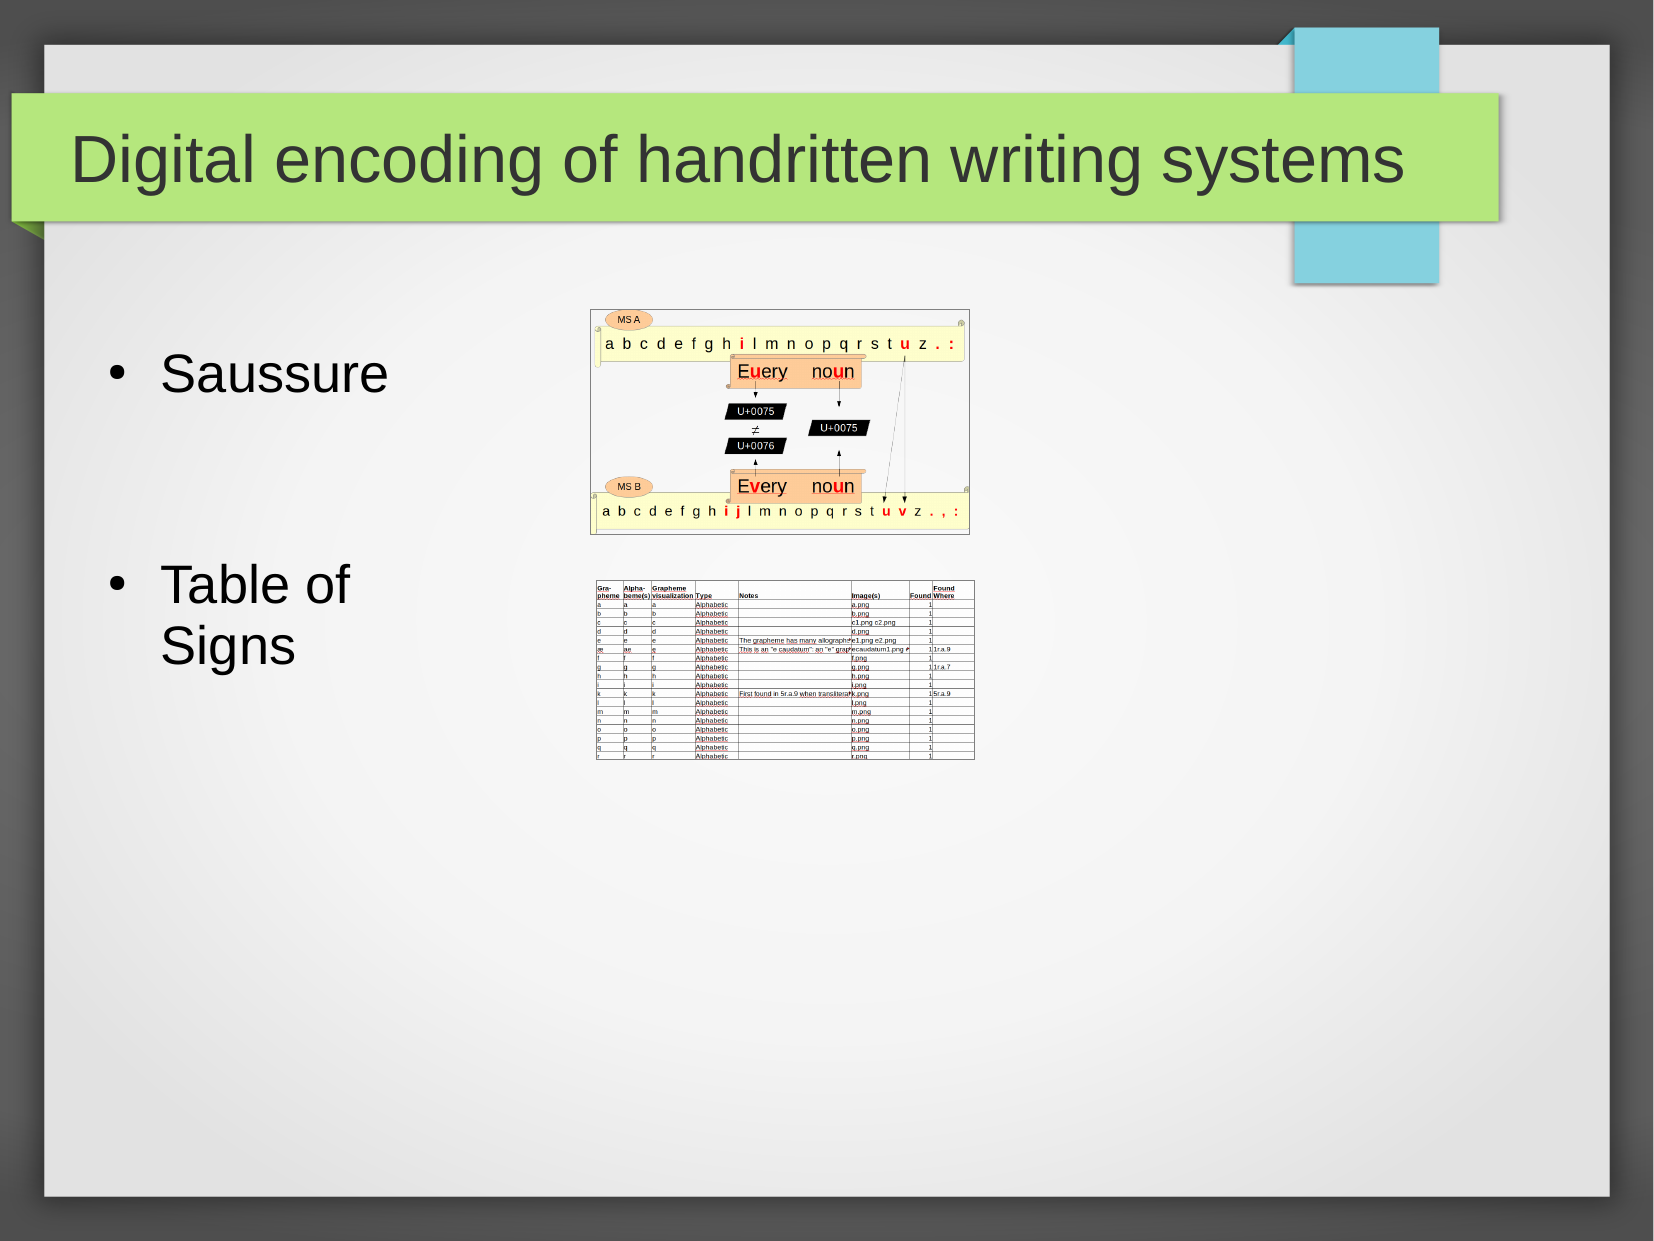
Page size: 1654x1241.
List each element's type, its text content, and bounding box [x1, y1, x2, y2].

title Digital encoding of handritten writing systems [70, 75, 1465, 244]
picture [0, 0, 1654, 1241]
list Saussure Table of Signs [90, 343, 461, 1063]
